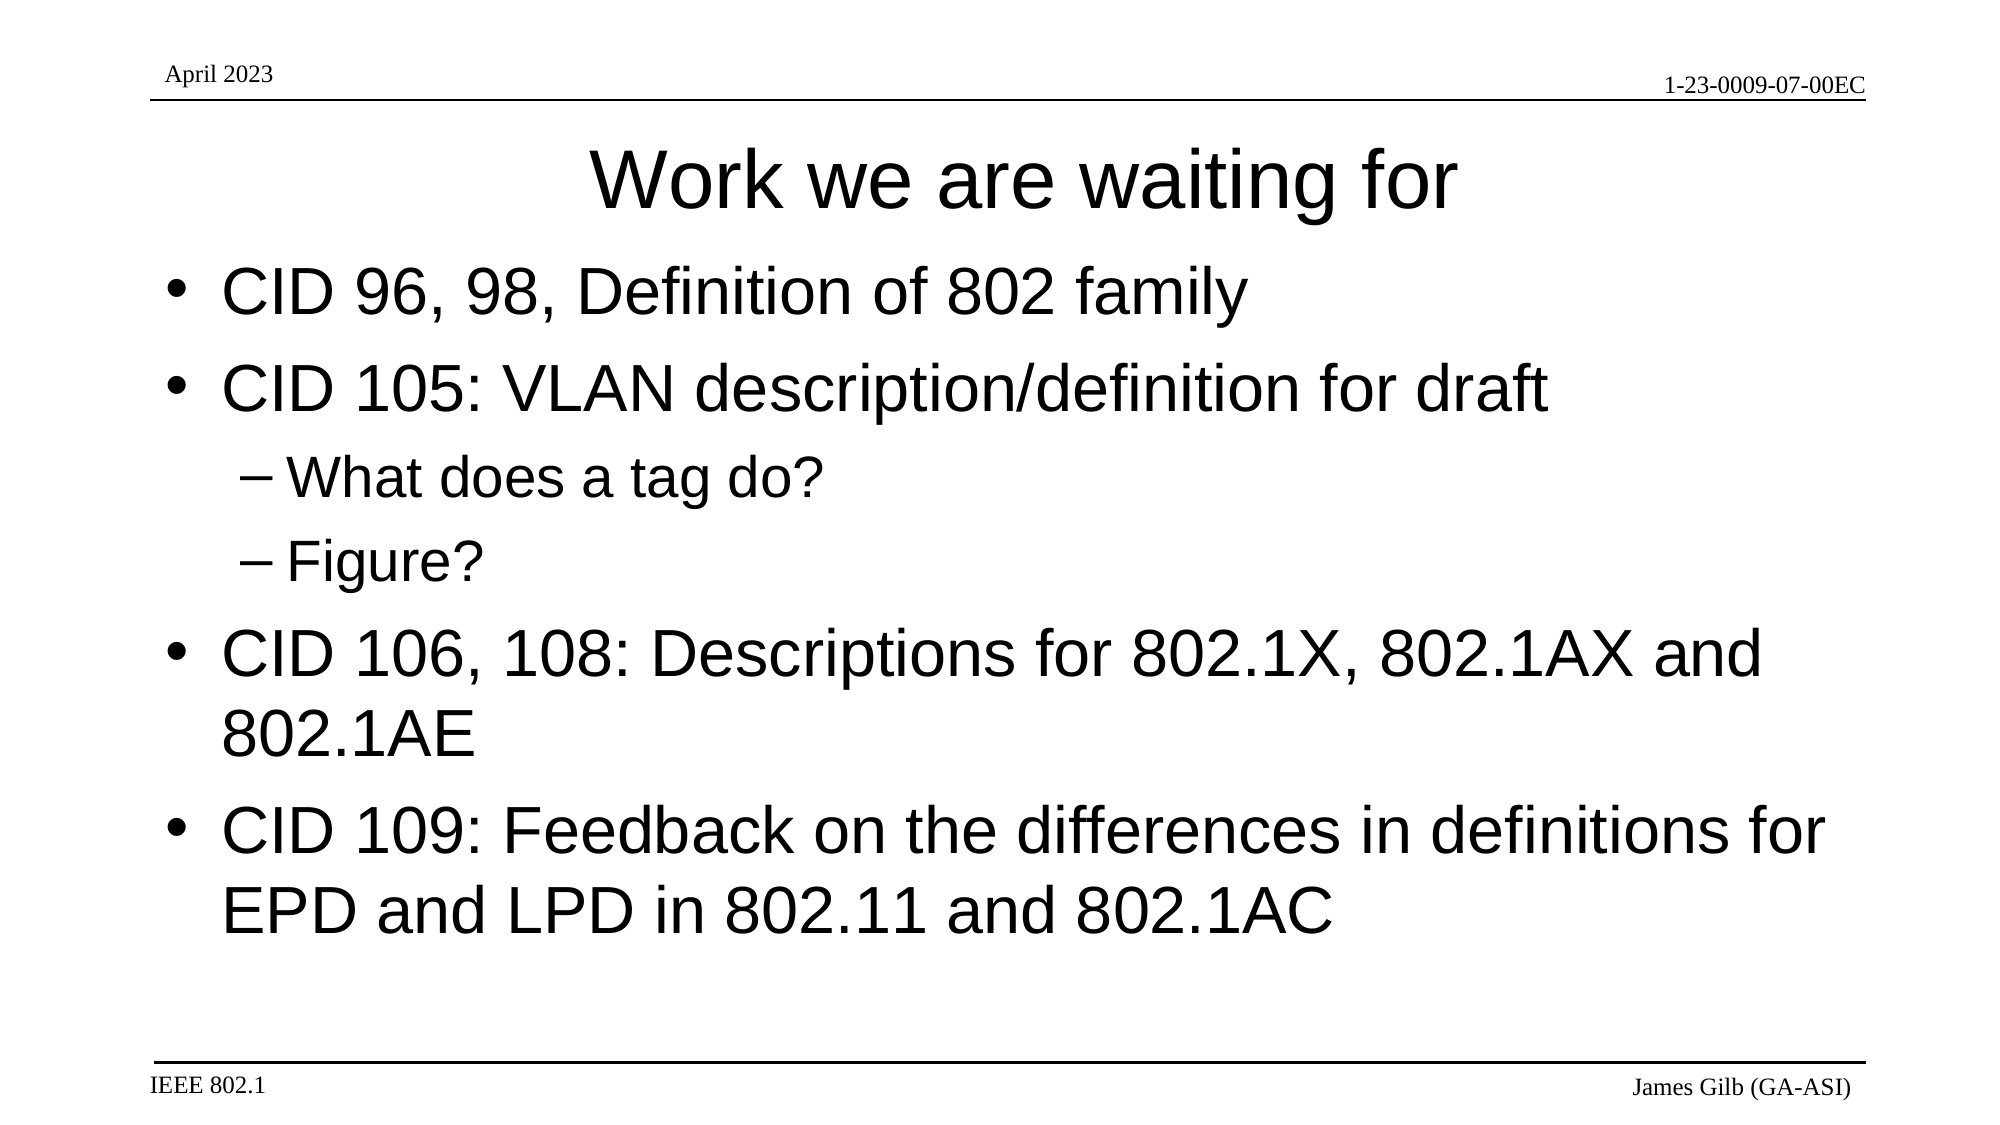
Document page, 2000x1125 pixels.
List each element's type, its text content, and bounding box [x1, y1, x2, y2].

list CID 96, 98, Definition of 802 family CID 105: VLAN description/definition for draft What does a tag do? Figure? CID 106, 108: Descriptions for 802.1X, 802.1AX and 802.1AE CID 109: Feedback on the differences in definitions for EPD and LPD in 802.11 and 802.1AC [149, 239, 1900, 1051]
title Work we are waiting for [149, 112, 1900, 238]
